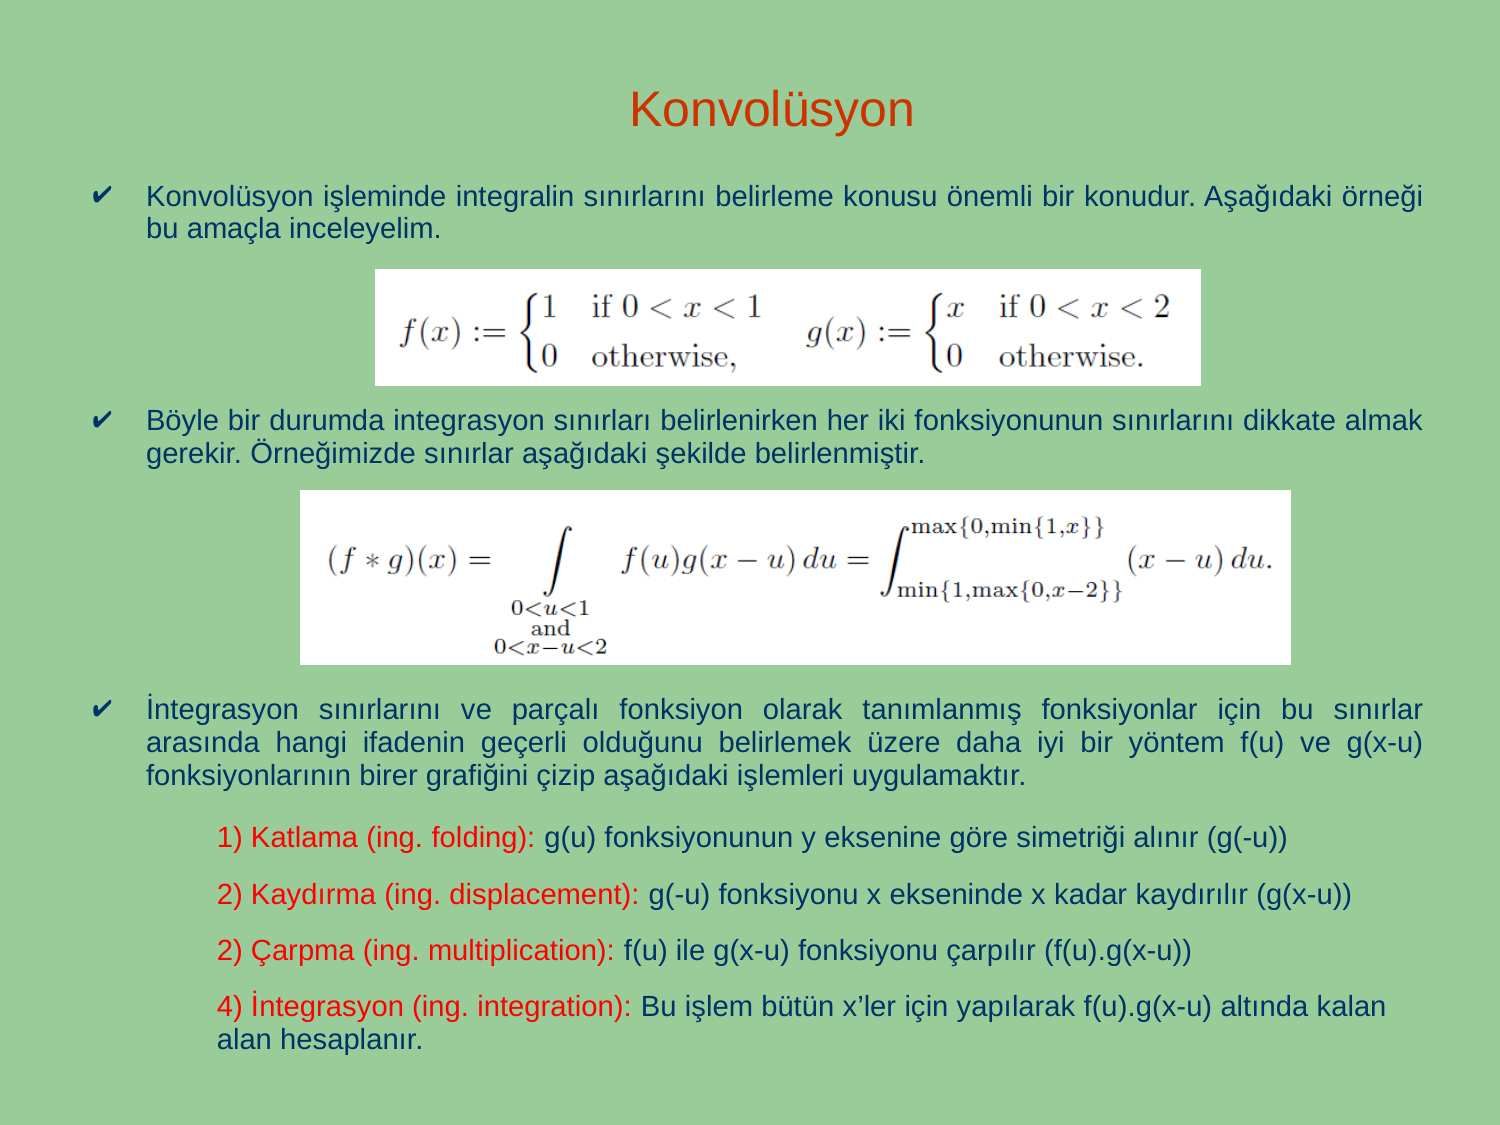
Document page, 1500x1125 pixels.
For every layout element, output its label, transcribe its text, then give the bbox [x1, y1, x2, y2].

picture [375, 269, 1201, 386]
picture [300, 490, 1291, 665]
list Böyle bir durumda integrasyon sınırları belirlenirken her iki fonksiyonunun sınırlarını dikkate almak gerekir. Örneğimizde sınırlar aşağıdaki şekilde belirlenmiştir. [75, 403, 1426, 470]
list Konvolüsyon işleminde integralin sınırlarını belirleme konusu önemli bir konudur. Aşağıdaki örneği bu amaçla inceleyelim. [75, 179, 1426, 246]
title Konvolüsyon [135, 22, 1410, 179]
list İntegrasyon sınırlarını ve parçalı fonksiyon olarak tanımlanmış fonksiyonlar için bu sınırlar arasında hangi ifadenin geçerli olduğunu belirlemek üzere daha iyi bir yöntem f(u) ve g(x-u) fonksiyonlarının birer grafiğini çizip aşağıdaki işlemleri uygulamaktır. 1) Katlama (ing. folding): g(u) fonksiyonunun y eksenine göre simetriği alınır (g(-u)) 2) Kaydırma (ing. displacement): g(-u) fonksiyonu x ekseninde x kadar kaydırılır (g(x-u)) 2) Çarpma (ing. multiplication): f(u) ile g(x-u) fonksiyonu çarpılır (f(u).g(x-u)) 4) İntegrasyon (ing. integration): Bu işlem bütün x’ler için yapılarak f(u).g(x-u) altında kalan alan hesaplanır. [75, 693, 1426, 1057]
